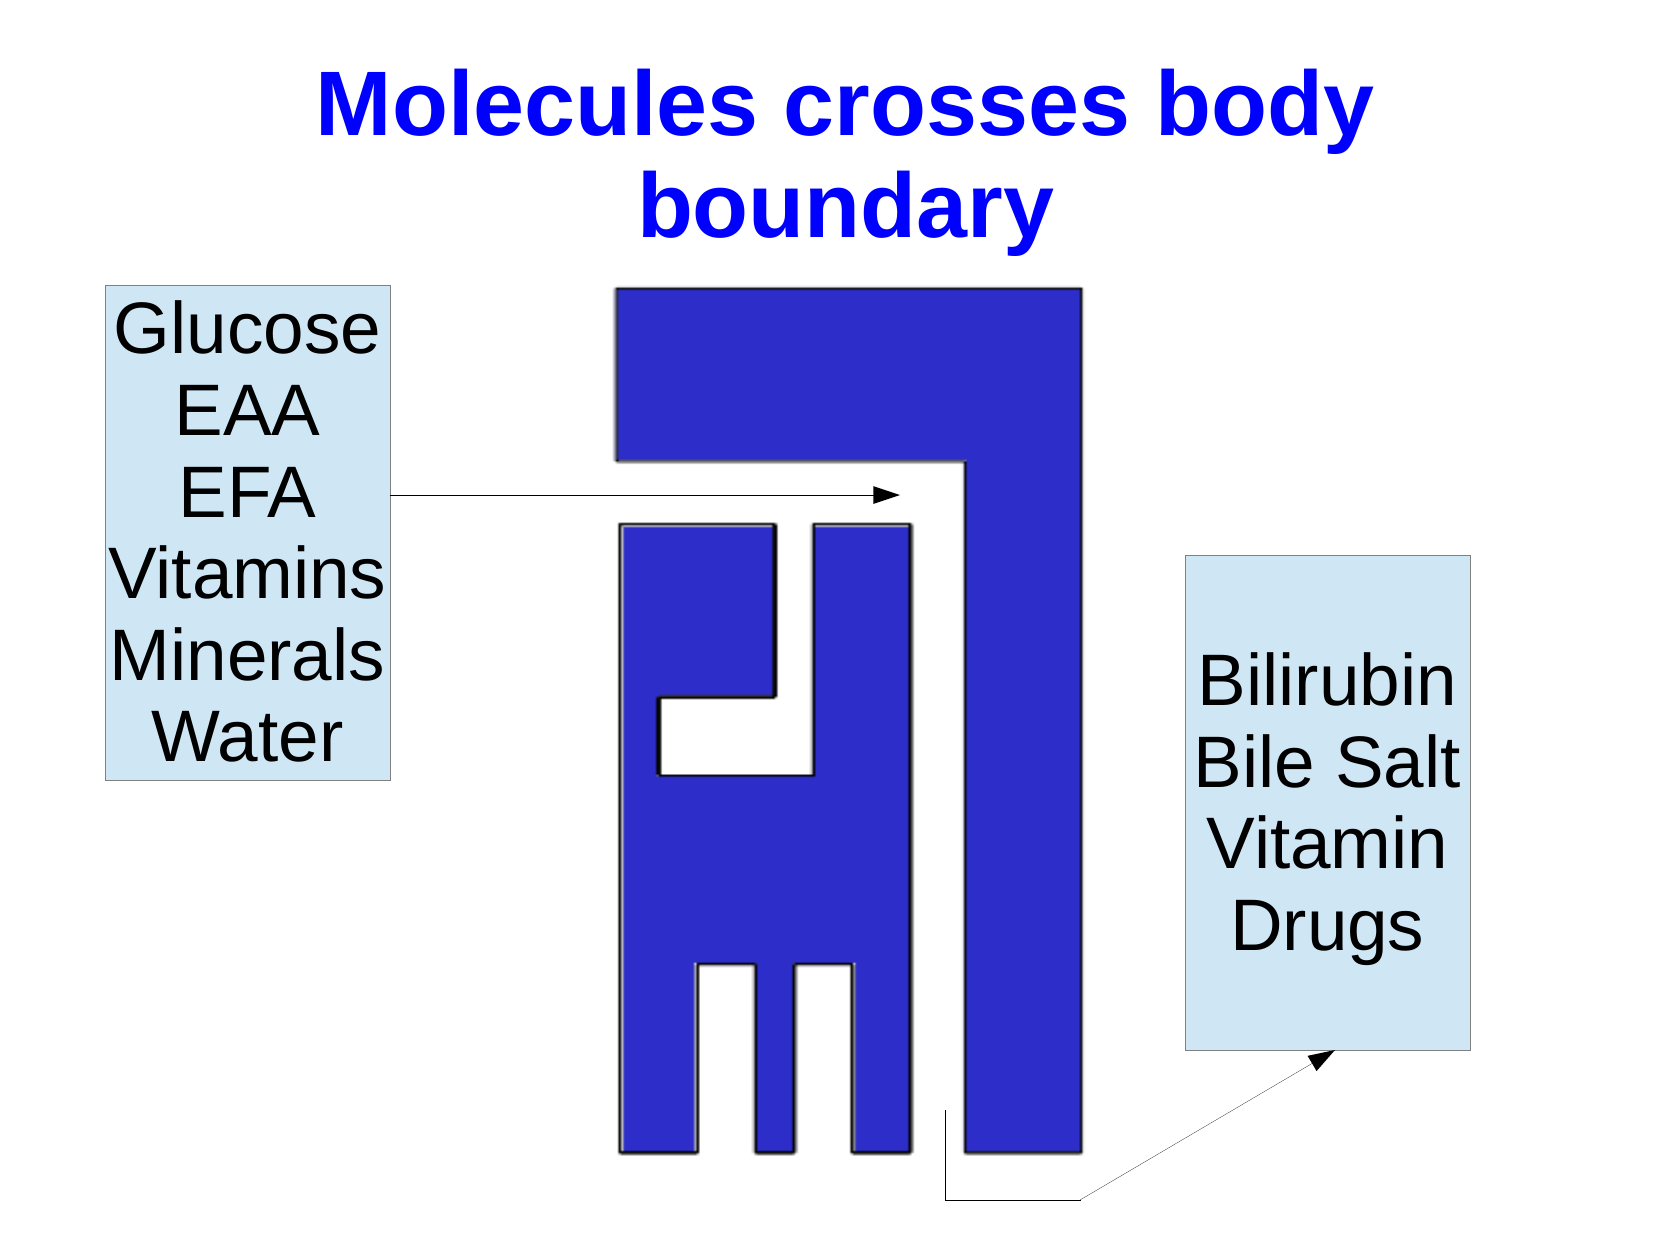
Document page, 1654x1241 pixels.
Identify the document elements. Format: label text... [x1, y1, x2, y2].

picture [594, 280, 1111, 1171]
text_box Glucose EAA EFA Vitamins Minerals Water [105, 285, 391, 781]
text_box Bilirubin Bile Salt Vitamin Drugs [1185, 555, 1471, 1051]
title Molecules crosses body boundary [101, 52, 1591, 258]
